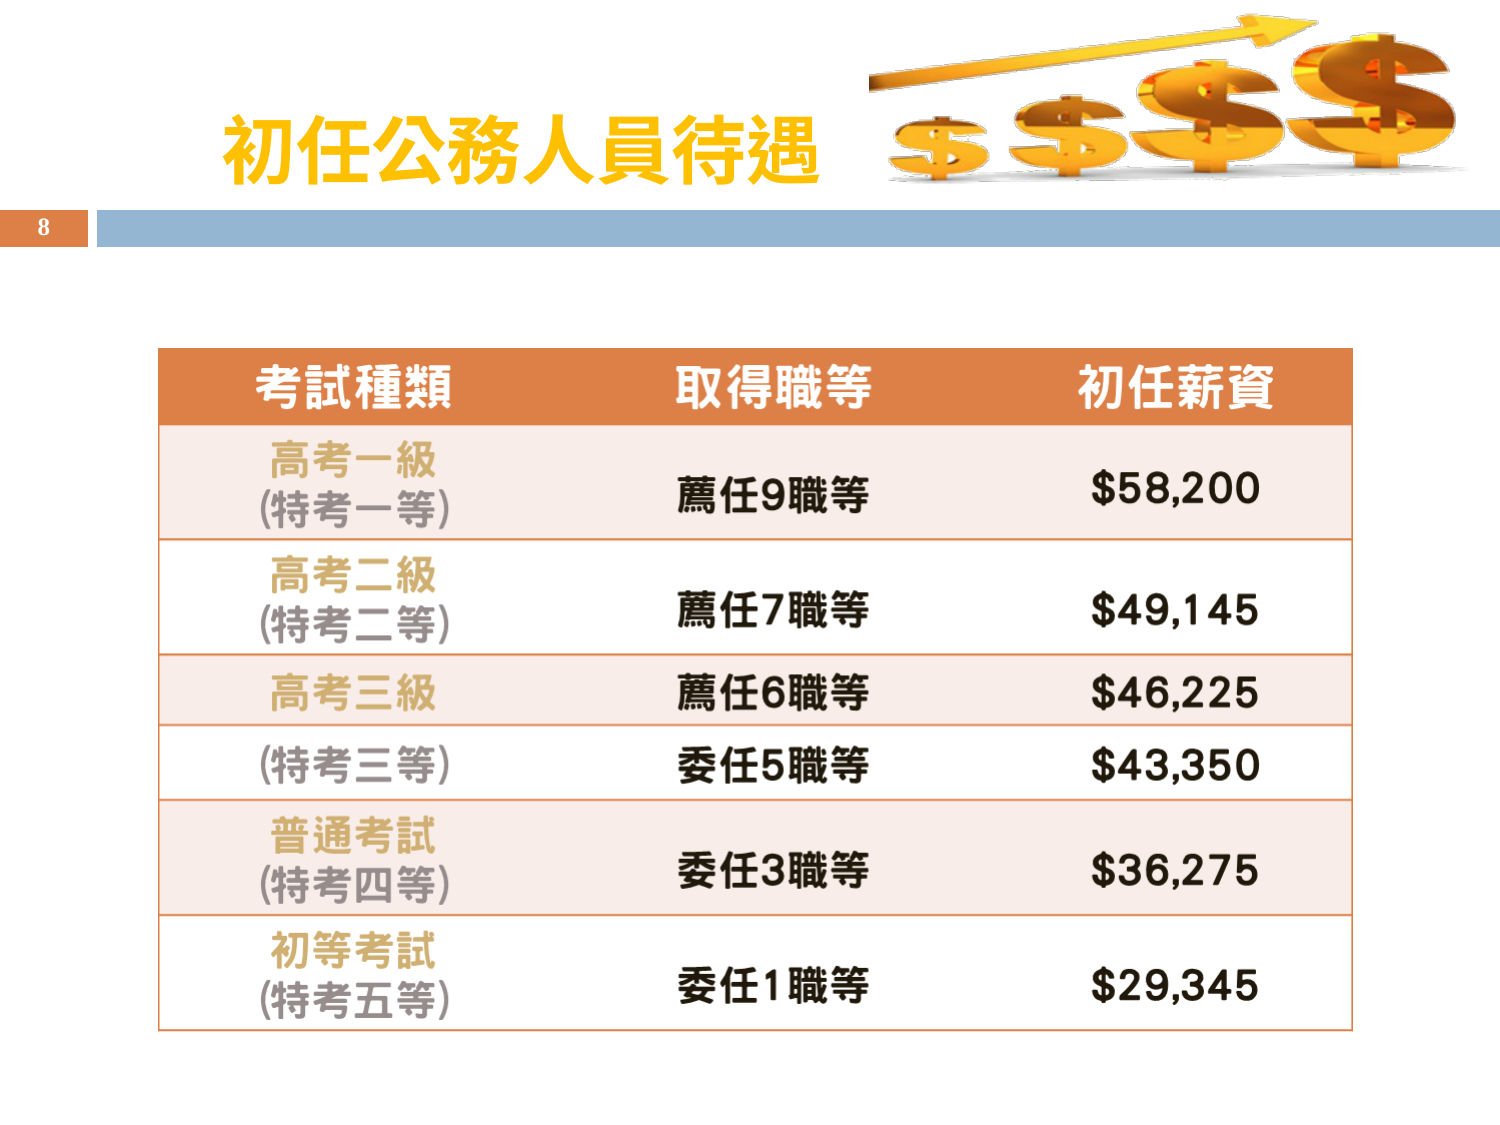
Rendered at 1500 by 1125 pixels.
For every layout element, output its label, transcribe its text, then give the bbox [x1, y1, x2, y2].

text_box 7 [0, 208, 88, 249]
title 初任公務人員待遇 [206, 74, 1258, 224]
picture [158, 341, 1353, 1048]
picture [869, 0, 1471, 197]
